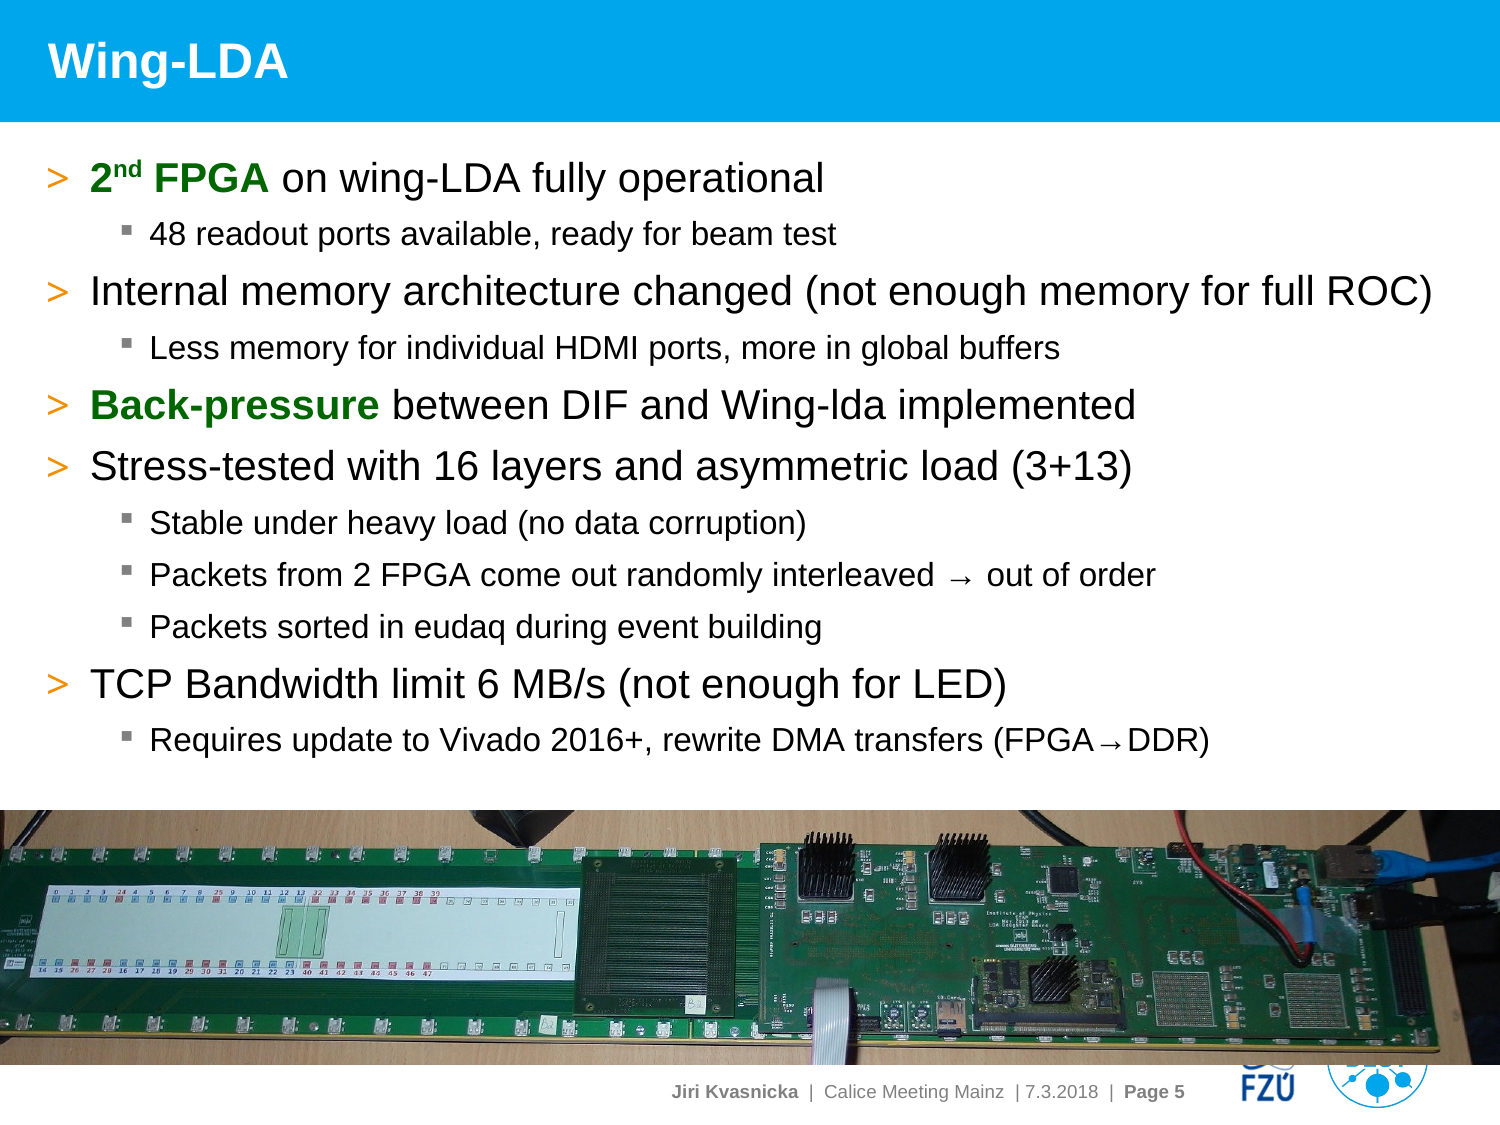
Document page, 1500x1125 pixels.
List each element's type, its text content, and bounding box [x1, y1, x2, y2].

picture [0, 810, 1500, 1110]
list 2nd FPGA on wing-LDA fully operational 48 readout ports available, ready for beam test Internal memory architecture changed (not enough memory for full ROC) Less memory for individual HDMI ports, more in global buffers Back-pressure between DIF and Wing-lda implemented Stress-tested with 16 layers and asymmetric load (3+13) Stable under heavy load (no data corruption) Packets from 2 FPGA come out randomly interleaved → out of order Packets sorted in eudaq during event building TCP Bandwidth limit 6 MB/s (not enough for LED) Requires update to Vivado 2016+, rewrite DMA transfers (FPGA→DDR) [46, 154, 1444, 807]
title Wing-LDA [47, 16, 1446, 107]
